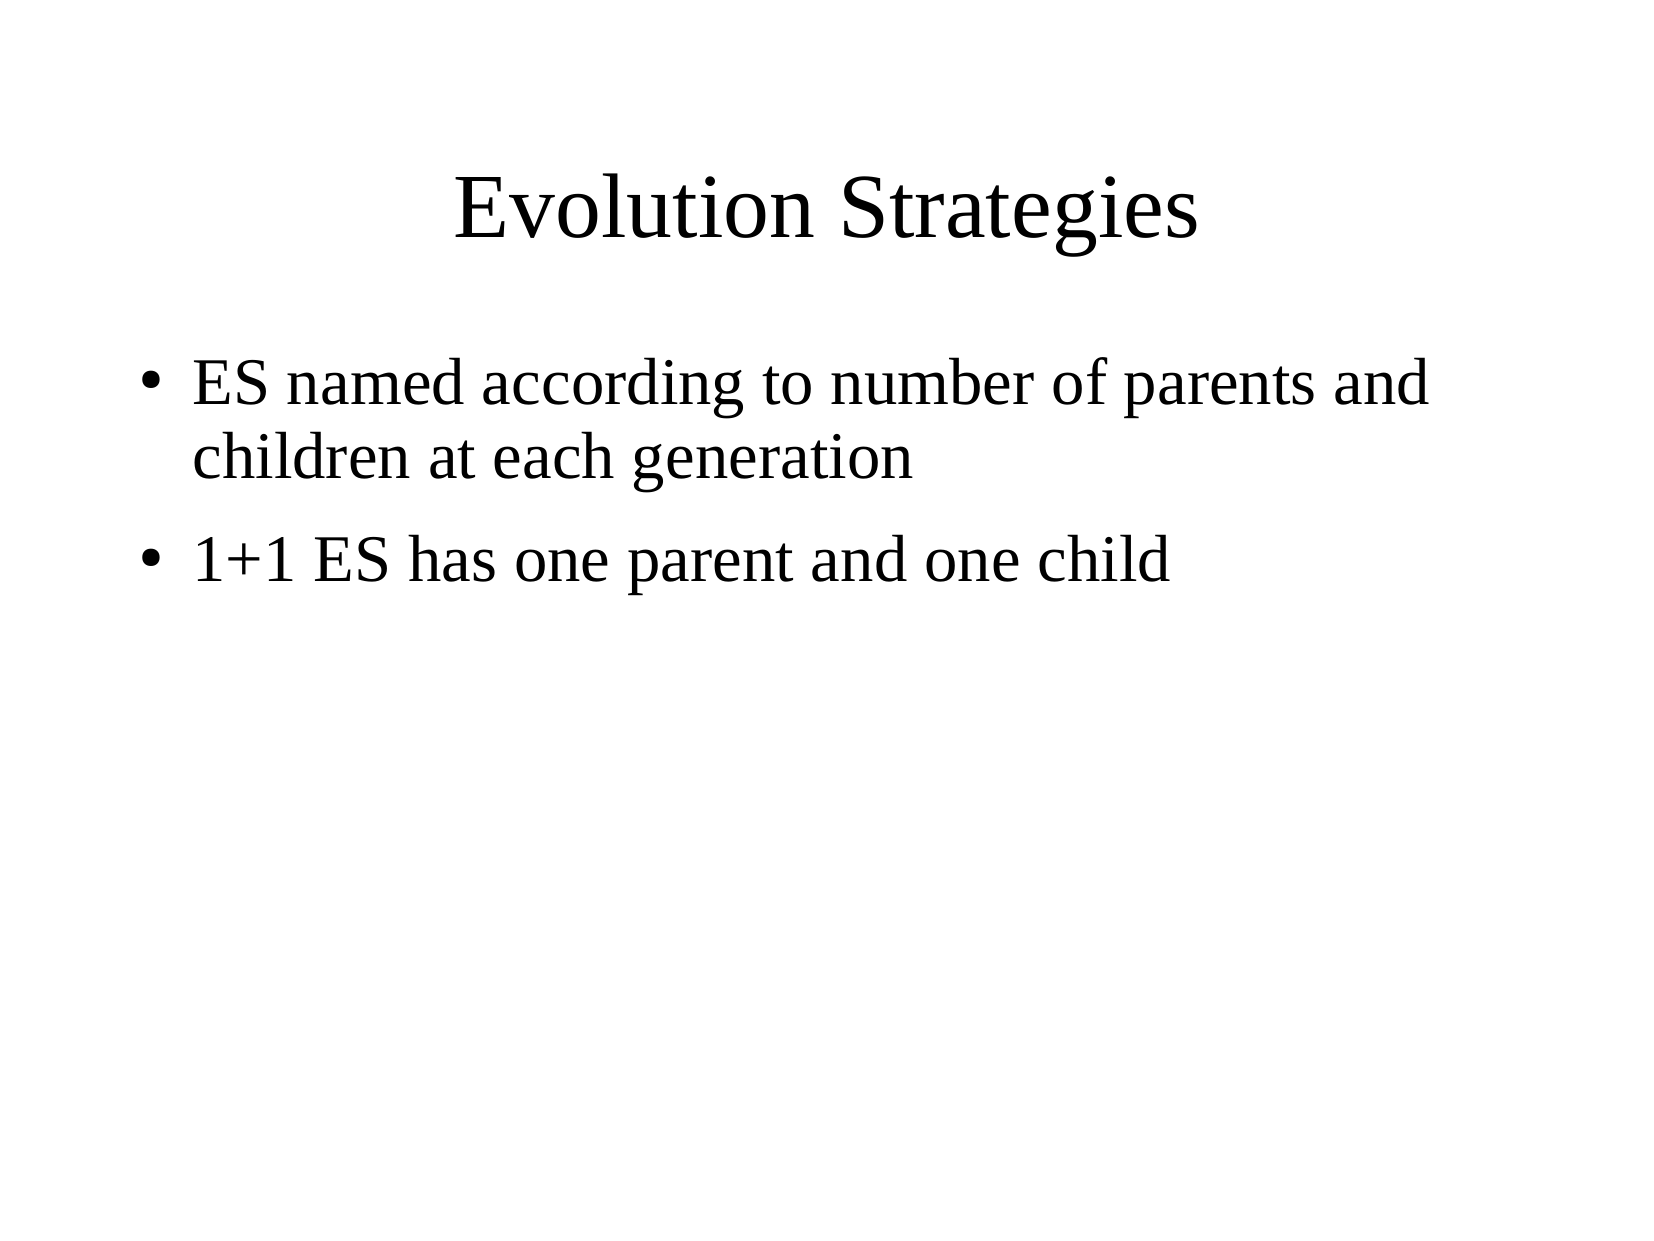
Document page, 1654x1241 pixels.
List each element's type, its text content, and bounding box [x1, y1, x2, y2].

list ES named according to number of parents and children at each generation 1+1 ES has one parent and one child [121, 344, 1534, 1127]
title Evolution Strategies [121, 102, 1534, 311]
